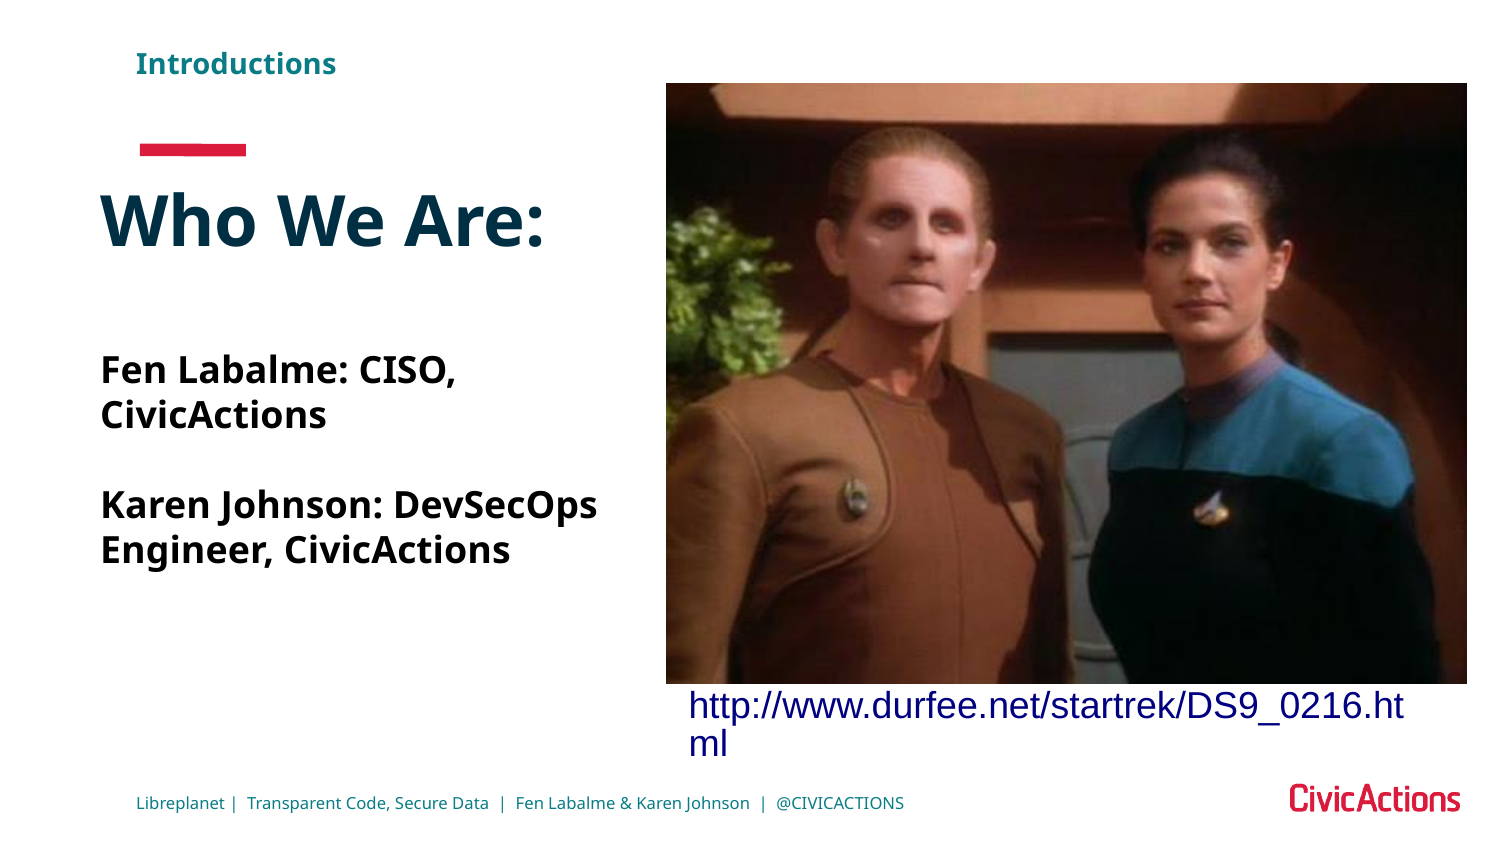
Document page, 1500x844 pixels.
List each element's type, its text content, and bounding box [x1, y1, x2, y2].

text_box Libreplanet | Transparent Code, Secure Data | Fen Labalme & Karen Johnson | @CIVICACTIONS [121, 778, 1467, 817]
title Introductions [121, 30, 1375, 112]
picture [666, 83, 1467, 684]
list Who We Are: Fen Labalme: CISO, CivicActions Karen Johnson: DevSecOps Engineer, CivicActions [10, 160, 666, 606]
text_box http://www.durfee.net/startrek/DS9_0216.html [673, 666, 1424, 718]
